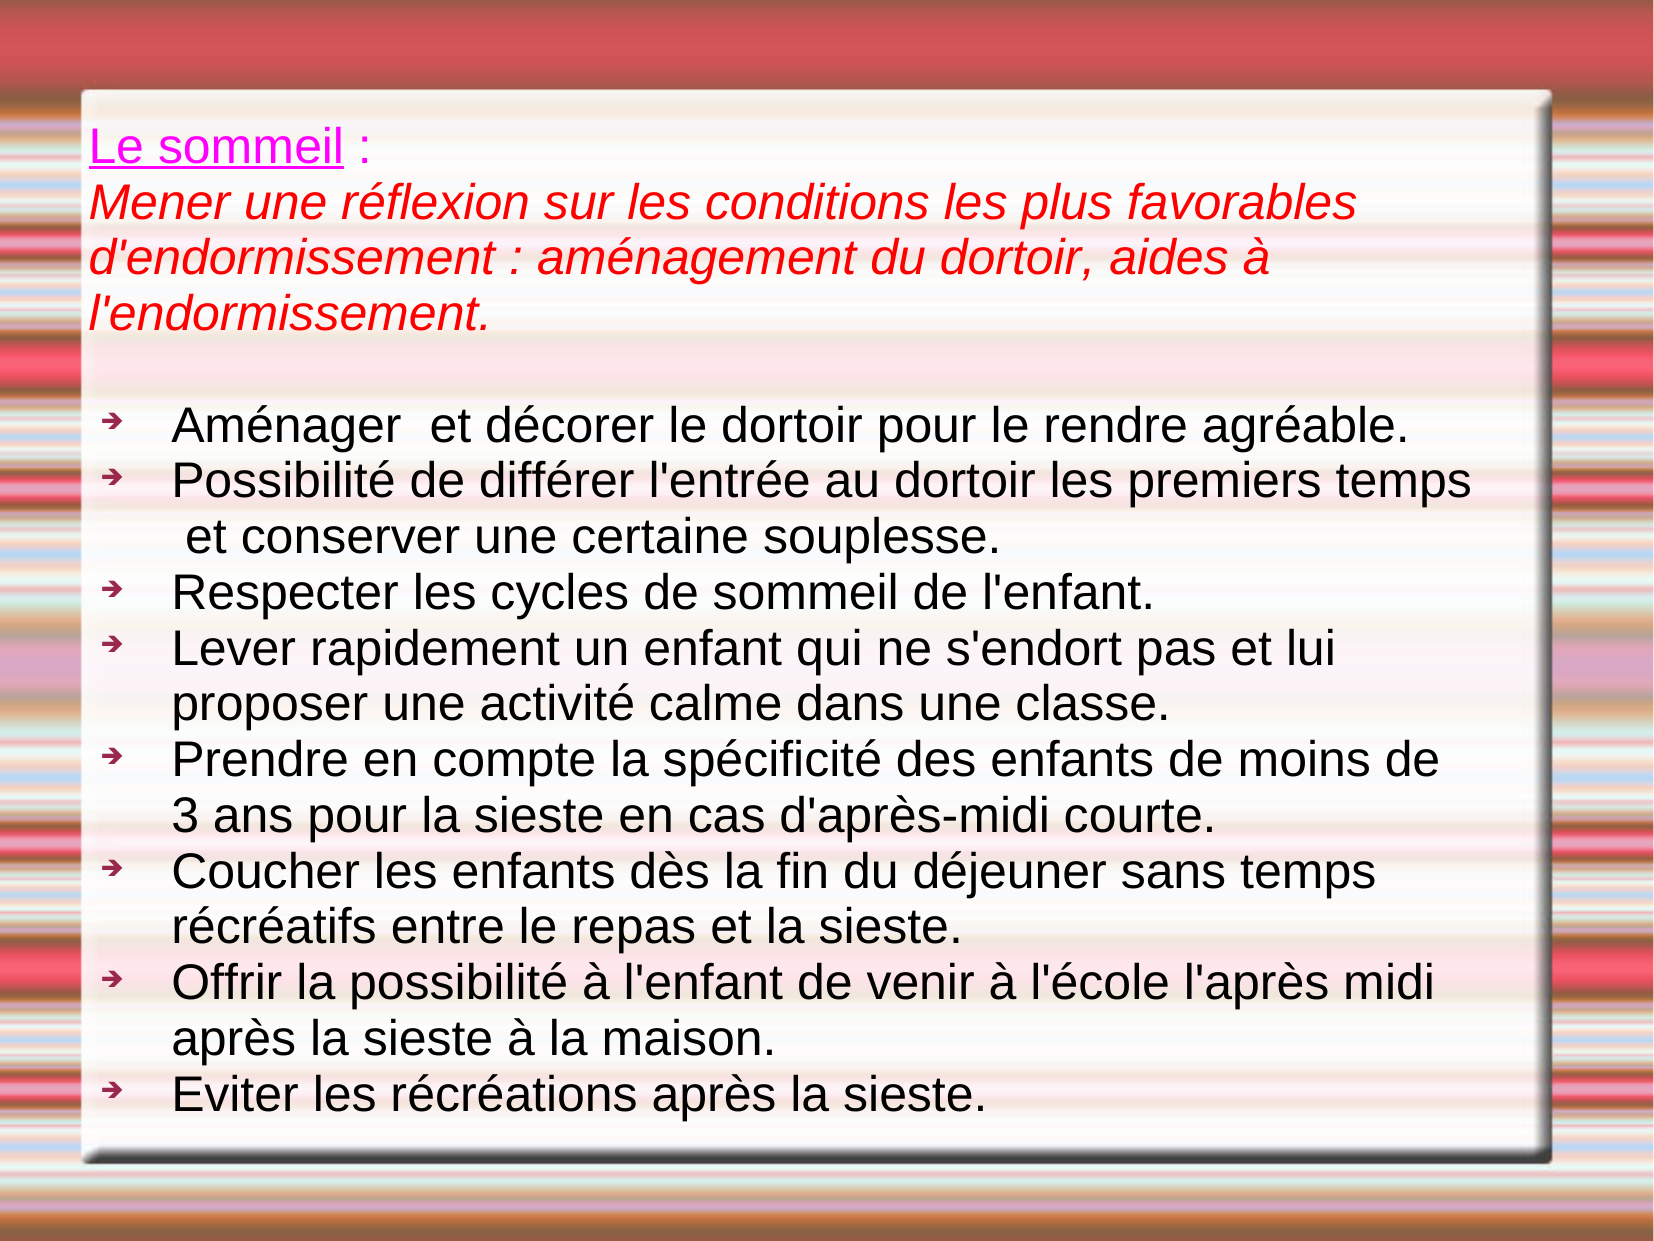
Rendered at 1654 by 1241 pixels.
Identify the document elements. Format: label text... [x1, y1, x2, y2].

list Le sommeil : Mener une réflexion sur les conditions les plus favorables d'endormissement : aménagement du dortoir, aides à l'endormissement. Aménager et décorer le dortoir pour le rendre agréable. Possibilité de différer l'entrée au dortoir les premiers temps et conserver une certaine souplesse. Respecter les cycles de sommeil de l'enfant. Lever rapidement un enfant qui ne s'endort pas et lui proposer une activité calme dans une classe. Prendre en compte la spécificité des enfants de moins de 3 ans pour la sieste en cas d'après-midi courte. Coucher les enfants dès la fin du déjeuner sans temps récréatifs entre le repas et la sieste. Offrir la possibilité à l'enfant de venir à l'école l'après midi après la sieste à la maison. Eviter les récréations après la sieste. [88, 118, 1536, 1241]
picture [0, 0, 1654, 1241]
